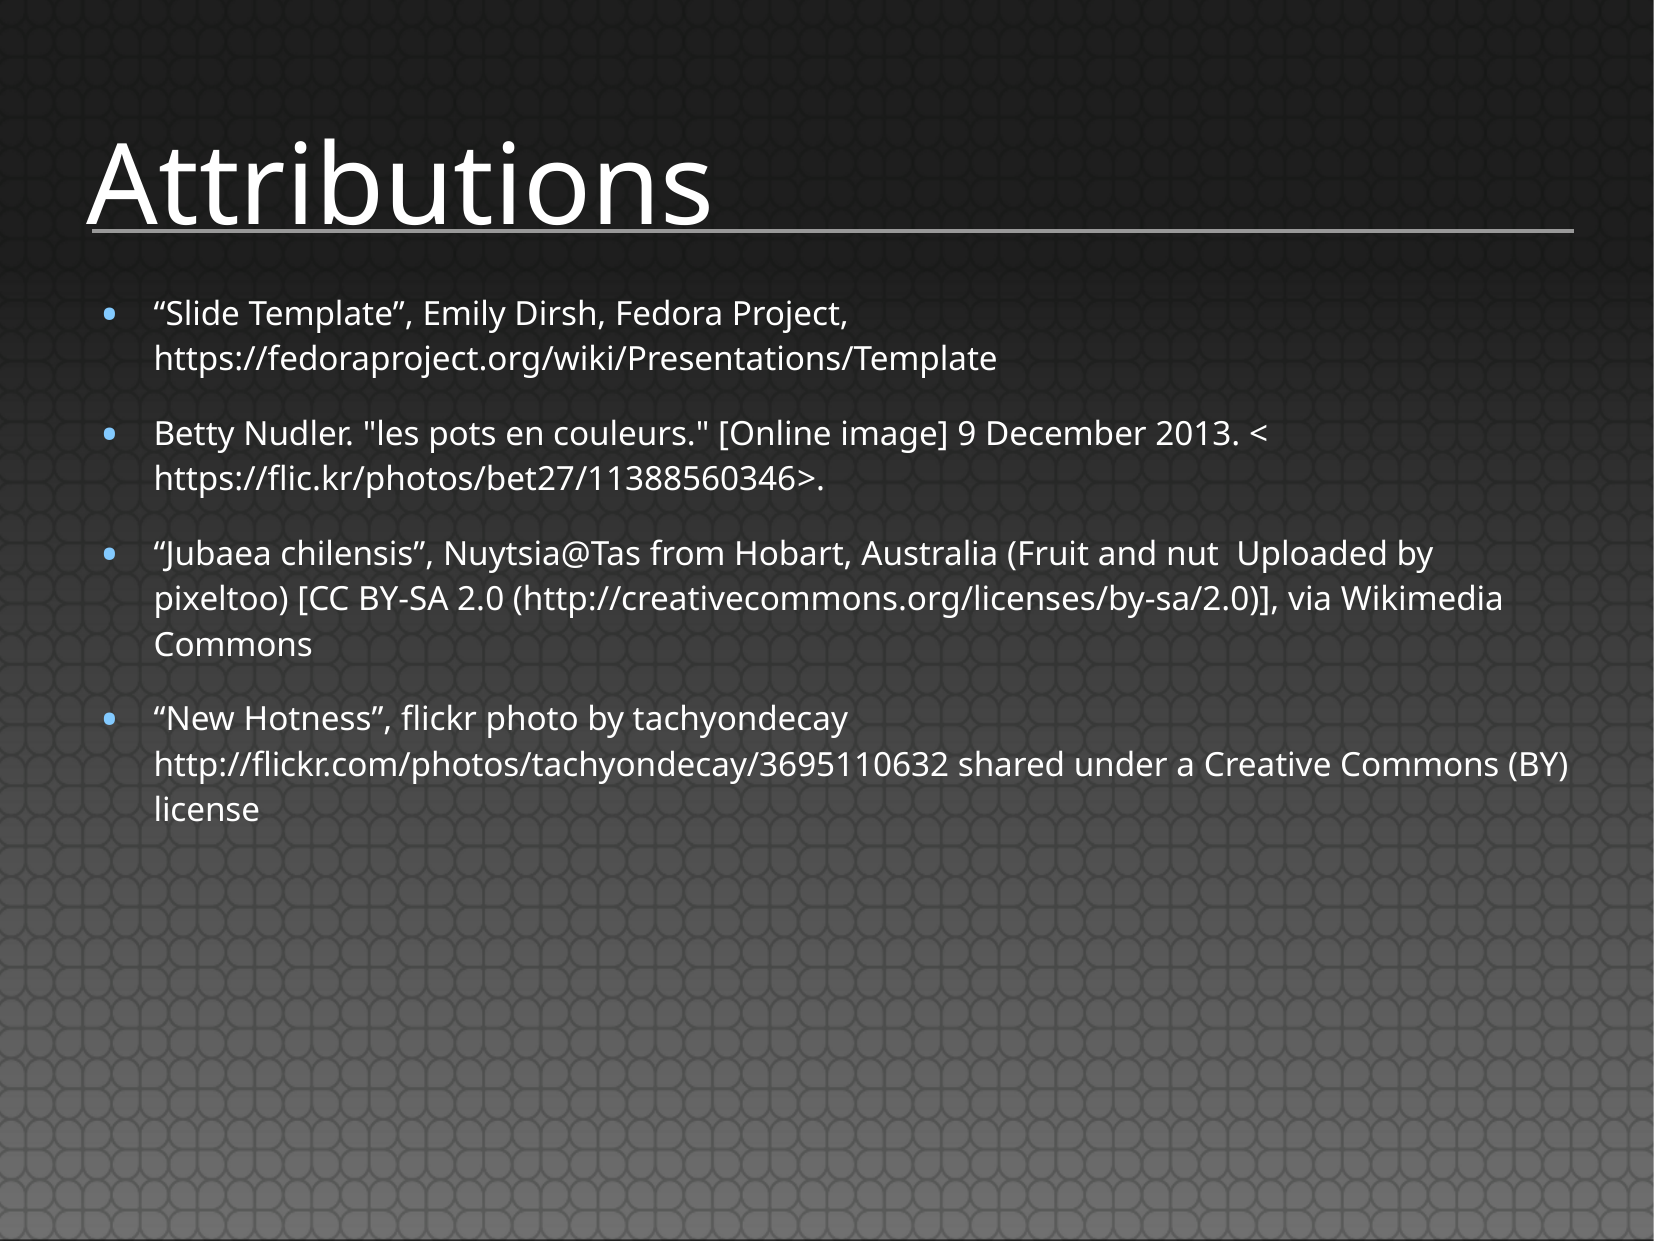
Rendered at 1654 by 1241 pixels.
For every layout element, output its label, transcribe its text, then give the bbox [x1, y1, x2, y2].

picture [0, 0, 1654, 1241]
title Attributions [86, 84, 1576, 277]
list “Slide Template”, Emily Dirsh, Fedora Project, https://fedoraproject.org/wiki/Presentations/Template Betty Nudler. "les pots en couleurs." [Online image] 9 December 2013. <https://flic.kr/photos/bet27/11388560346>. “Jubaea chilensis”, Nuytsia@Tas from Hobart, Australia (Fruit and nut Uploaded by pixeltoo) [CC BY-SA 2.0 (http://creativecommons.org/licenses/by-sa/2.0)], via Wikimedia Commons “New Hotness”, flickr photo by tachyondecay http://flickr.com/photos/tachyondecay/3695110632 shared under a Creative Commons (BY) license [82, 290, 1571, 1122]
